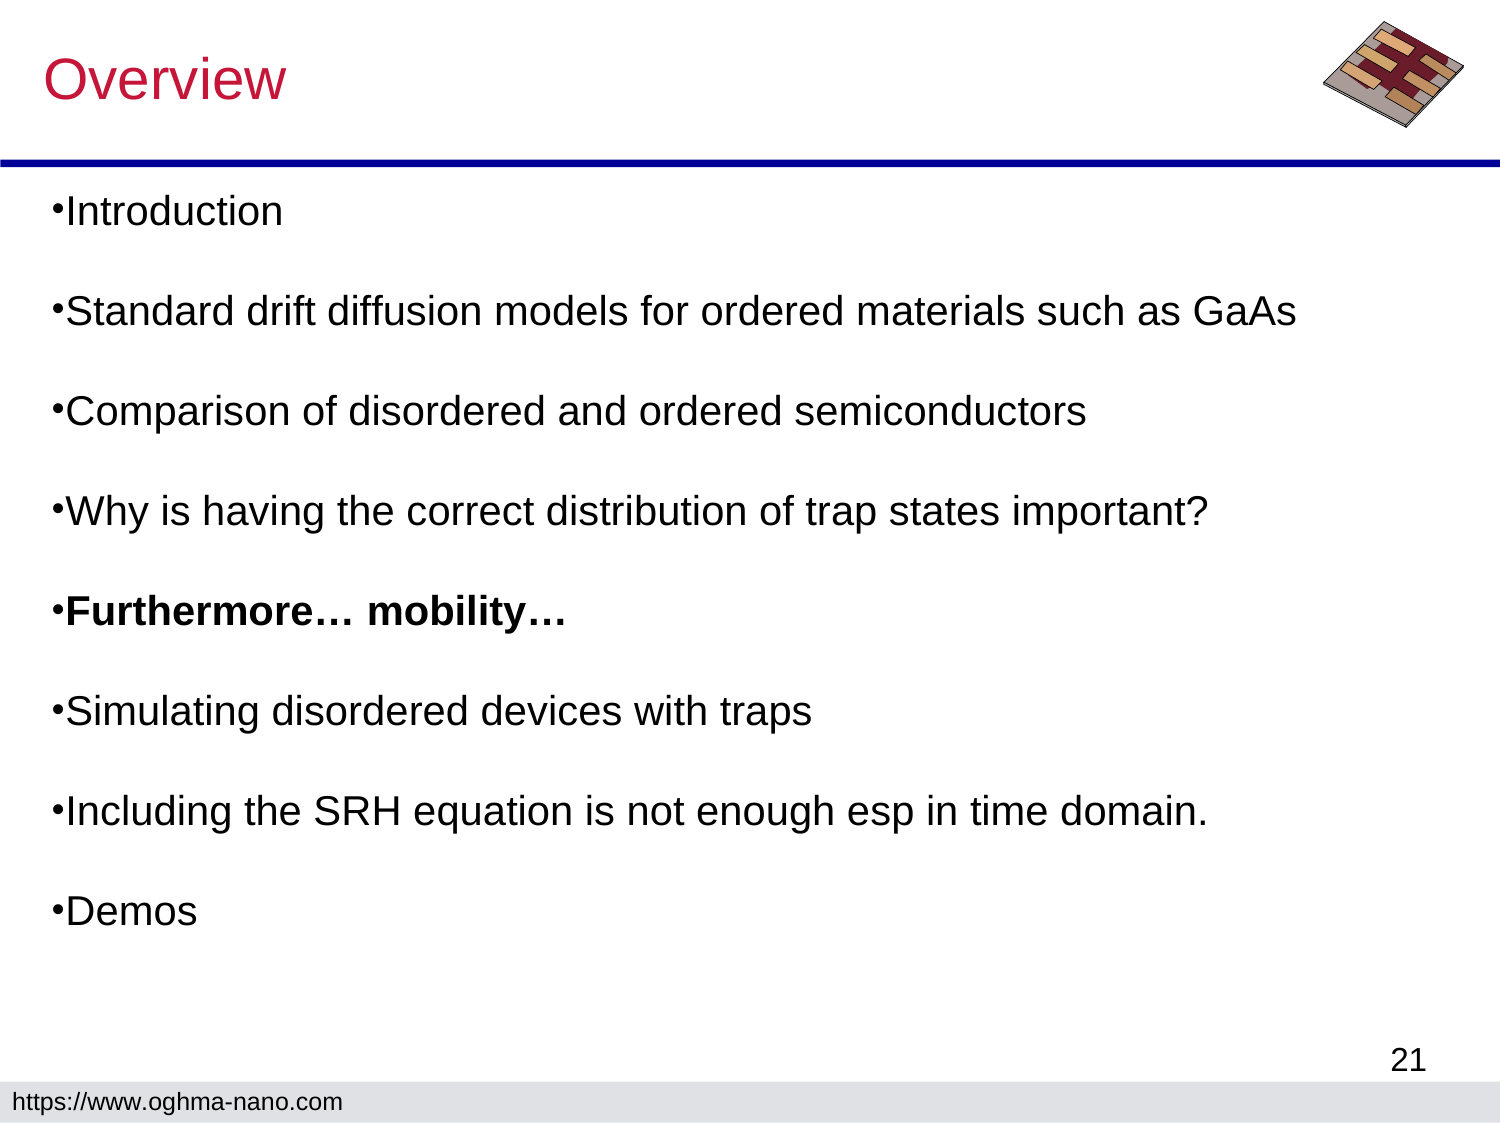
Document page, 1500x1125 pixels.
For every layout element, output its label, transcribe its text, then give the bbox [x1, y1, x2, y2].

text_box <number> [1390, 1030, 1500, 1101]
text_box Introduction Standard drift diffusion models for ordered materials such as GaAs Comparison of disordered and ordered semiconductors Why is having the correct distribution of trap states important? Furthermore… mobility… Simulating disordered devices with traps Including the SRH equation is not enough esp in time domain. Demos [36, 176, 1390, 1125]
title Overview [28, 27, 1139, 132]
